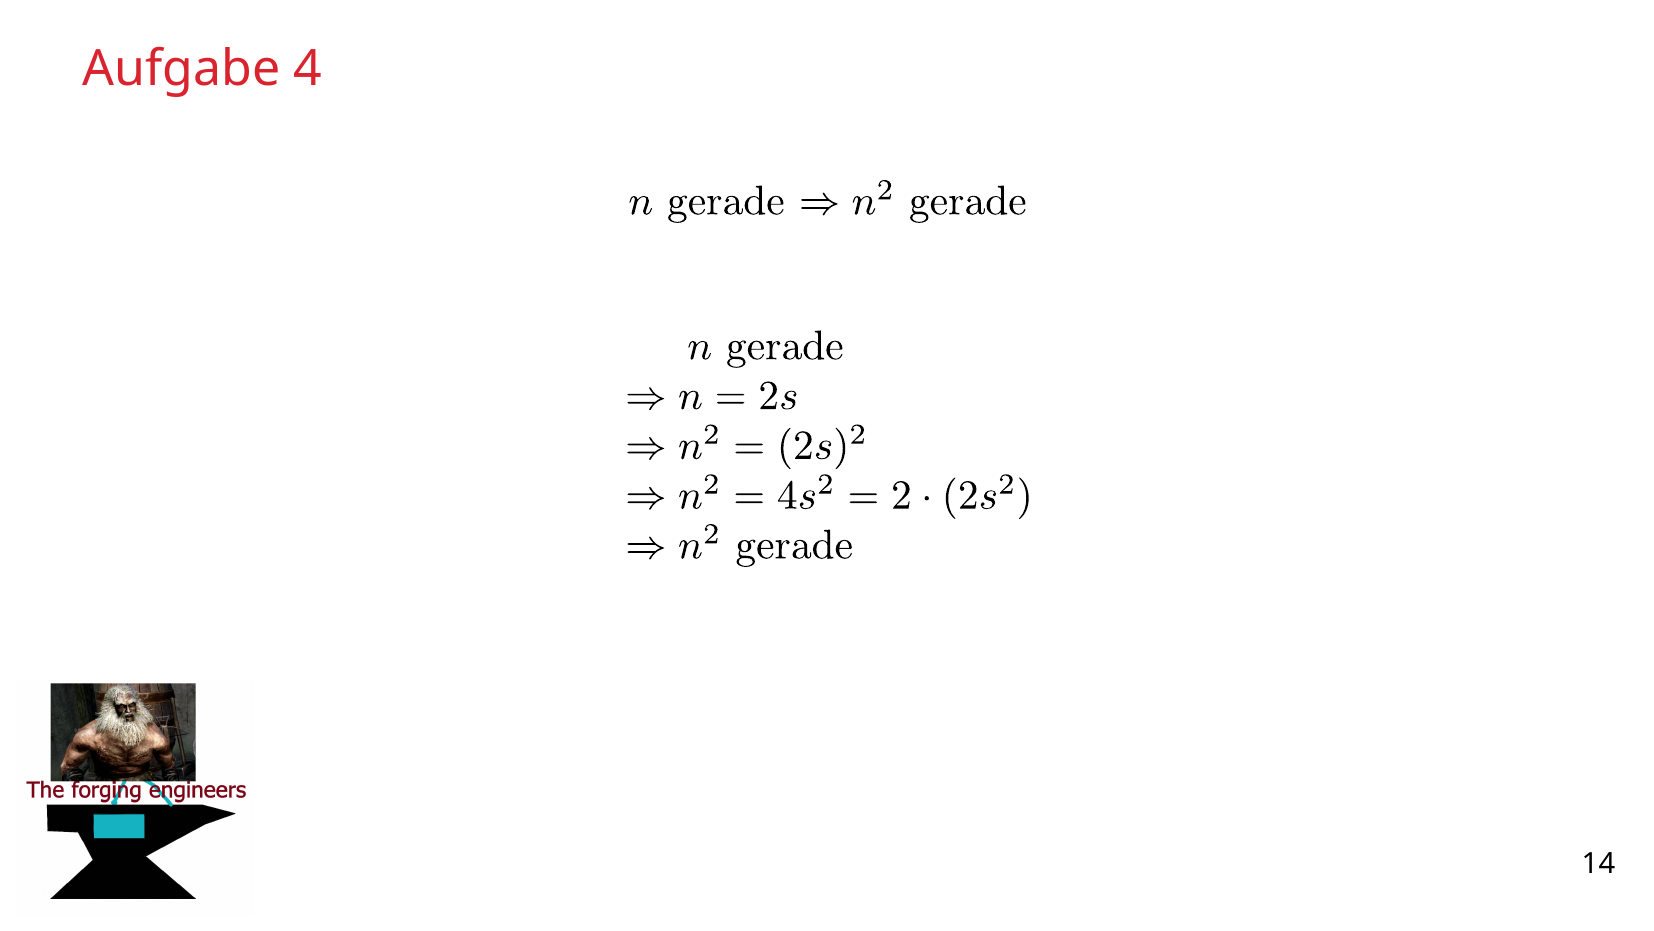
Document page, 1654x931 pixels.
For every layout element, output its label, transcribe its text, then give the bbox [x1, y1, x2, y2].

picture [626, 178, 1027, 225]
title Aufgabe 4 [82, 37, 1571, 95]
picture [17, 679, 254, 916]
picture [624, 330, 1029, 567]
